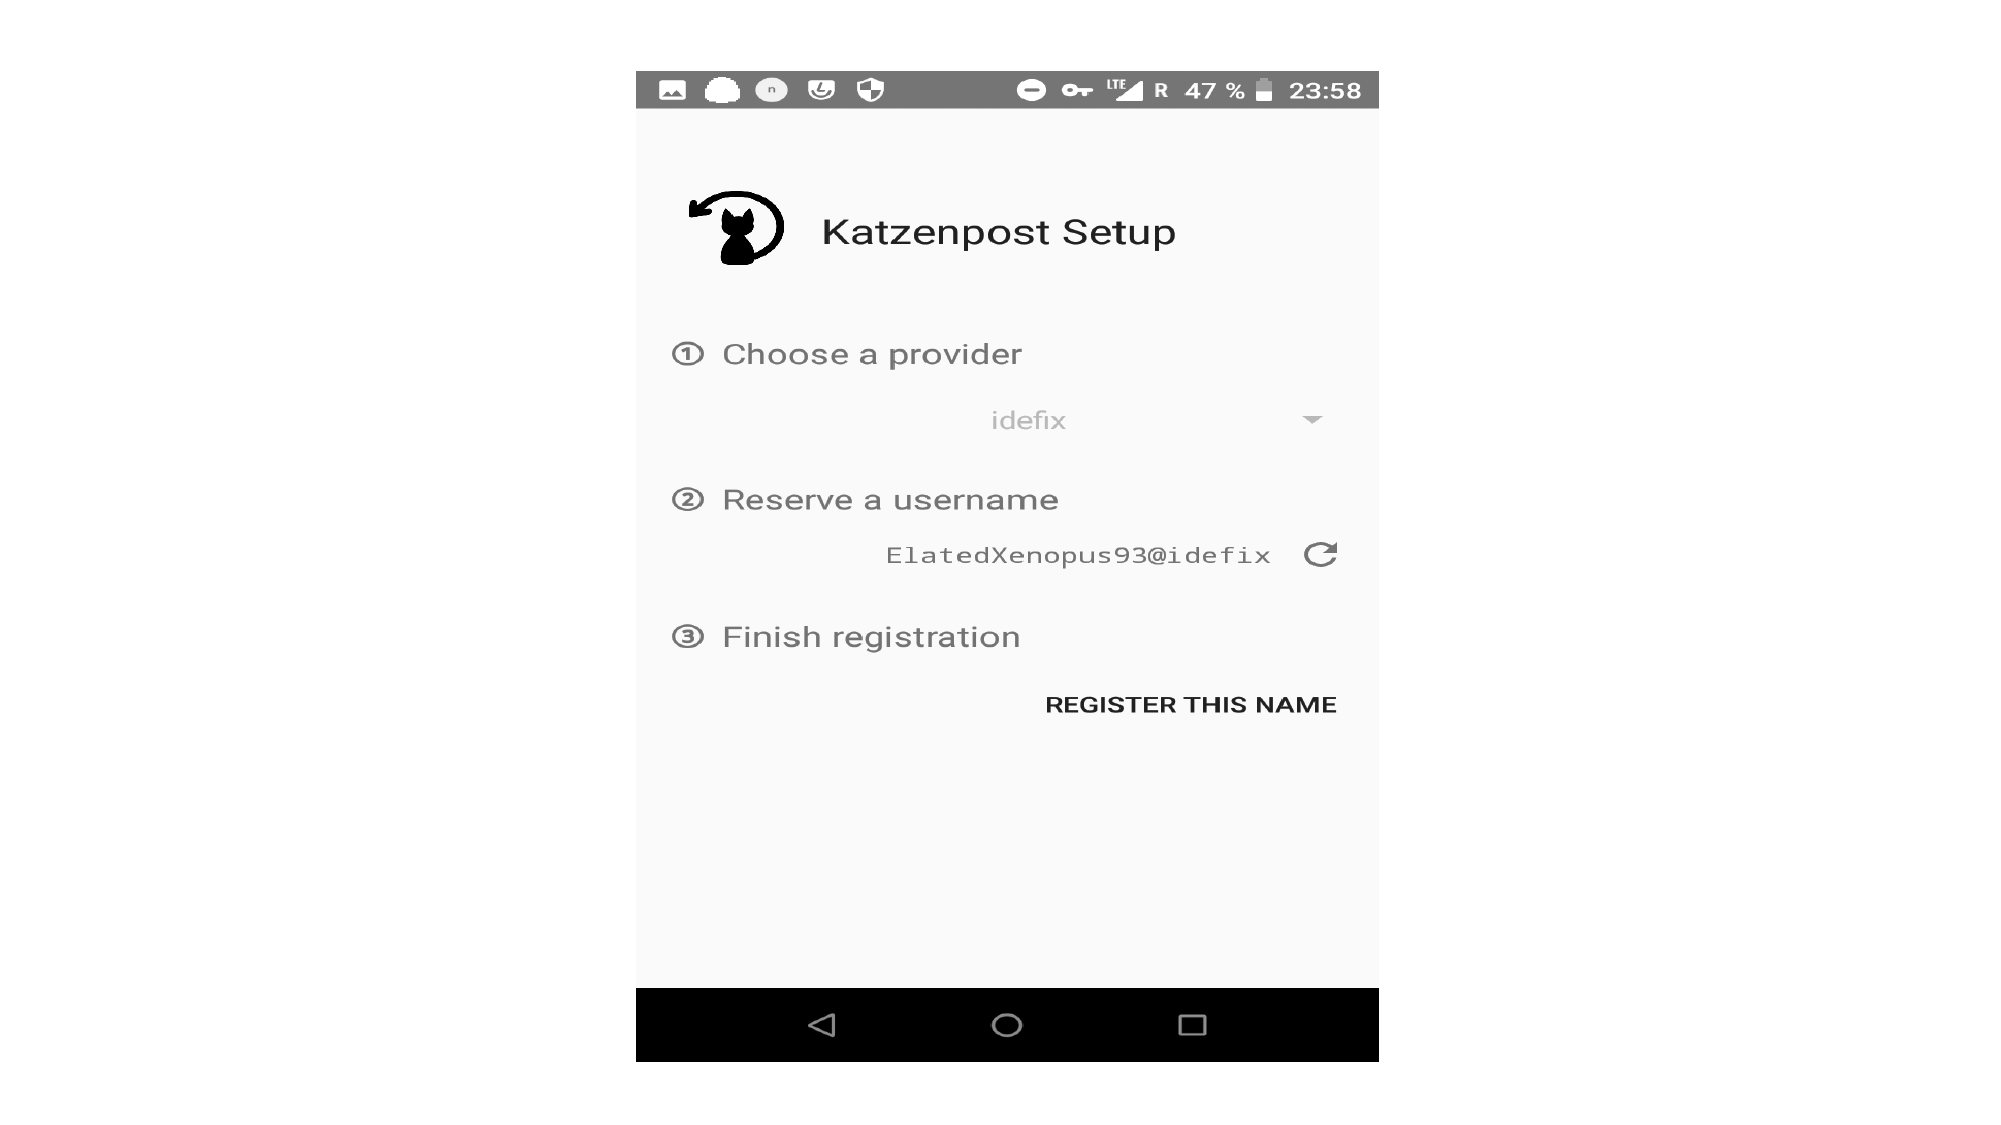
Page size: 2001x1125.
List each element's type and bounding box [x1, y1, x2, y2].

picture [636, 71, 1379, 1062]
